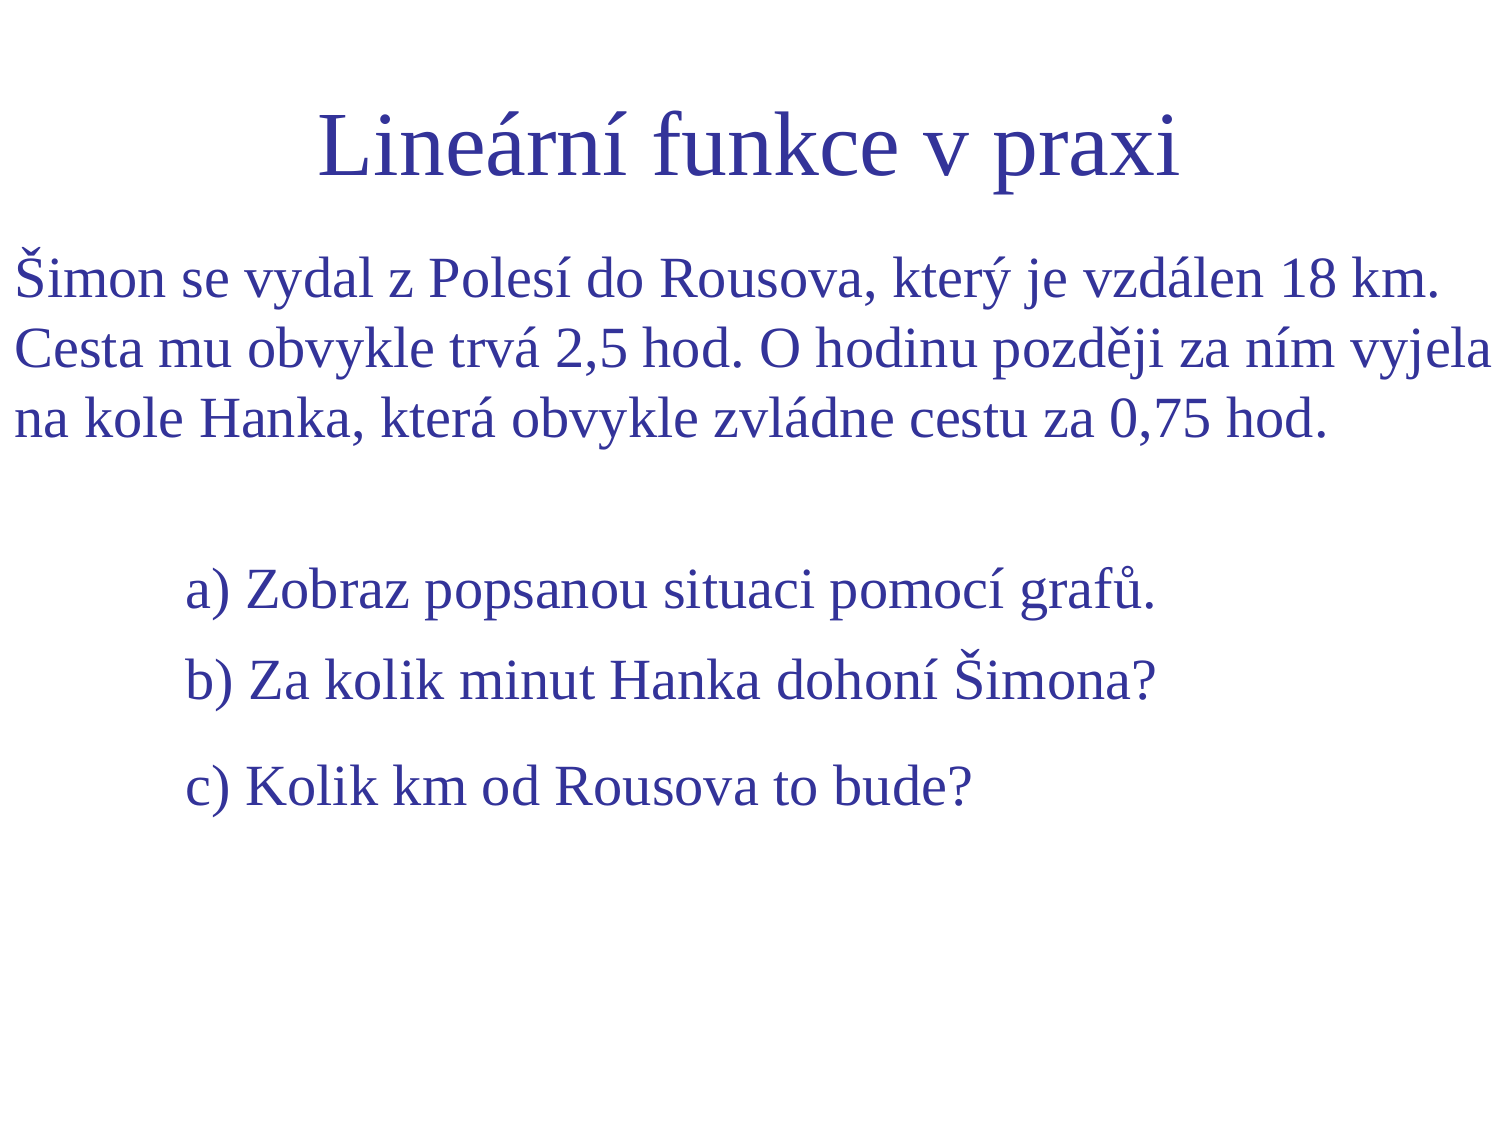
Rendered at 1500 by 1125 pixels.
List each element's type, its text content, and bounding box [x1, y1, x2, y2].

text_box Lineární funkce v praxi [75, 45, 1426, 231]
text_box c) Kolik km od Rousova to bude? [171, 739, 988, 826]
text_box a) Zobraz popsanou situaci pomocí grafů. [170, 542, 1173, 628]
text_box Šimon se vydal z Polesí do Rousova, který je vzdálen 18 km. Cesta mu obvykle trvá 2,5 hod. O hodinu později za ním vyjela na kole Hanka, která obvykle zvládne cestu za 0,75 hod. [0, 231, 1500, 457]
text_box b) Za kolik minut Hanka dohoní Šimona? [170, 633, 1173, 719]
